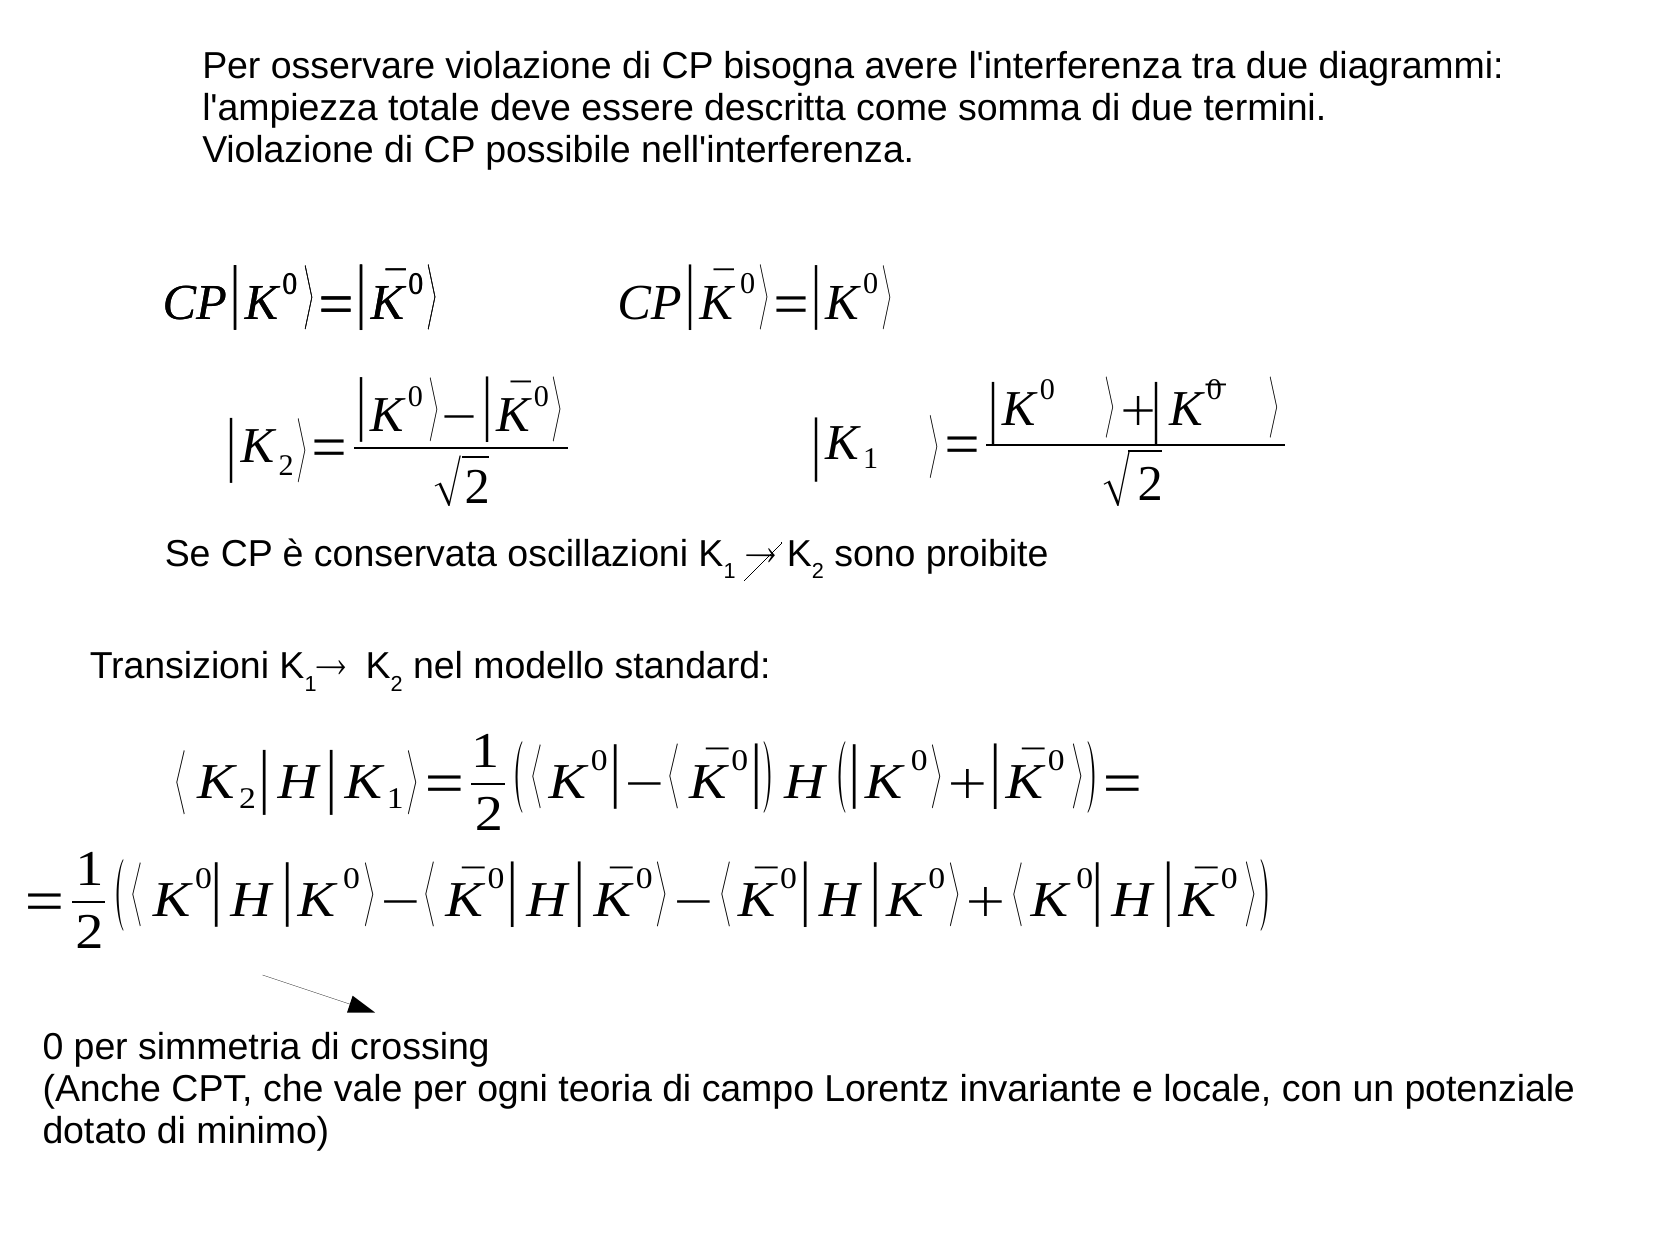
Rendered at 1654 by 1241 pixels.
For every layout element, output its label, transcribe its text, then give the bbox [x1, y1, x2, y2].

chart [8, 723, 1285, 961]
text_box Transizioni K1 K2 nel modello standard: [75, 637, 938, 708]
chart [793, 374, 1299, 513]
chart [150, 262, 451, 333]
text_box 0 per simmetria di crossing (Anche CPT, che vale per ogni teoria di campo Lorentz invariante e locale, con un potenziale dotato di minimo) [27, 1018, 1613, 1160]
text_box Se CP è conservata oscillazioni K1  K2 sono proibite [150, 525, 1426, 595]
chart [604, 262, 905, 333]
chart [209, 374, 583, 514]
text_box Per osservare violazione di CP bisogna avere l'interferenza tra due diagrammi: l'ampiezza totale deve essere descritta come somma di due termini. Violazione di CP possibile nell'interferenza. [187, 37, 1576, 179]
